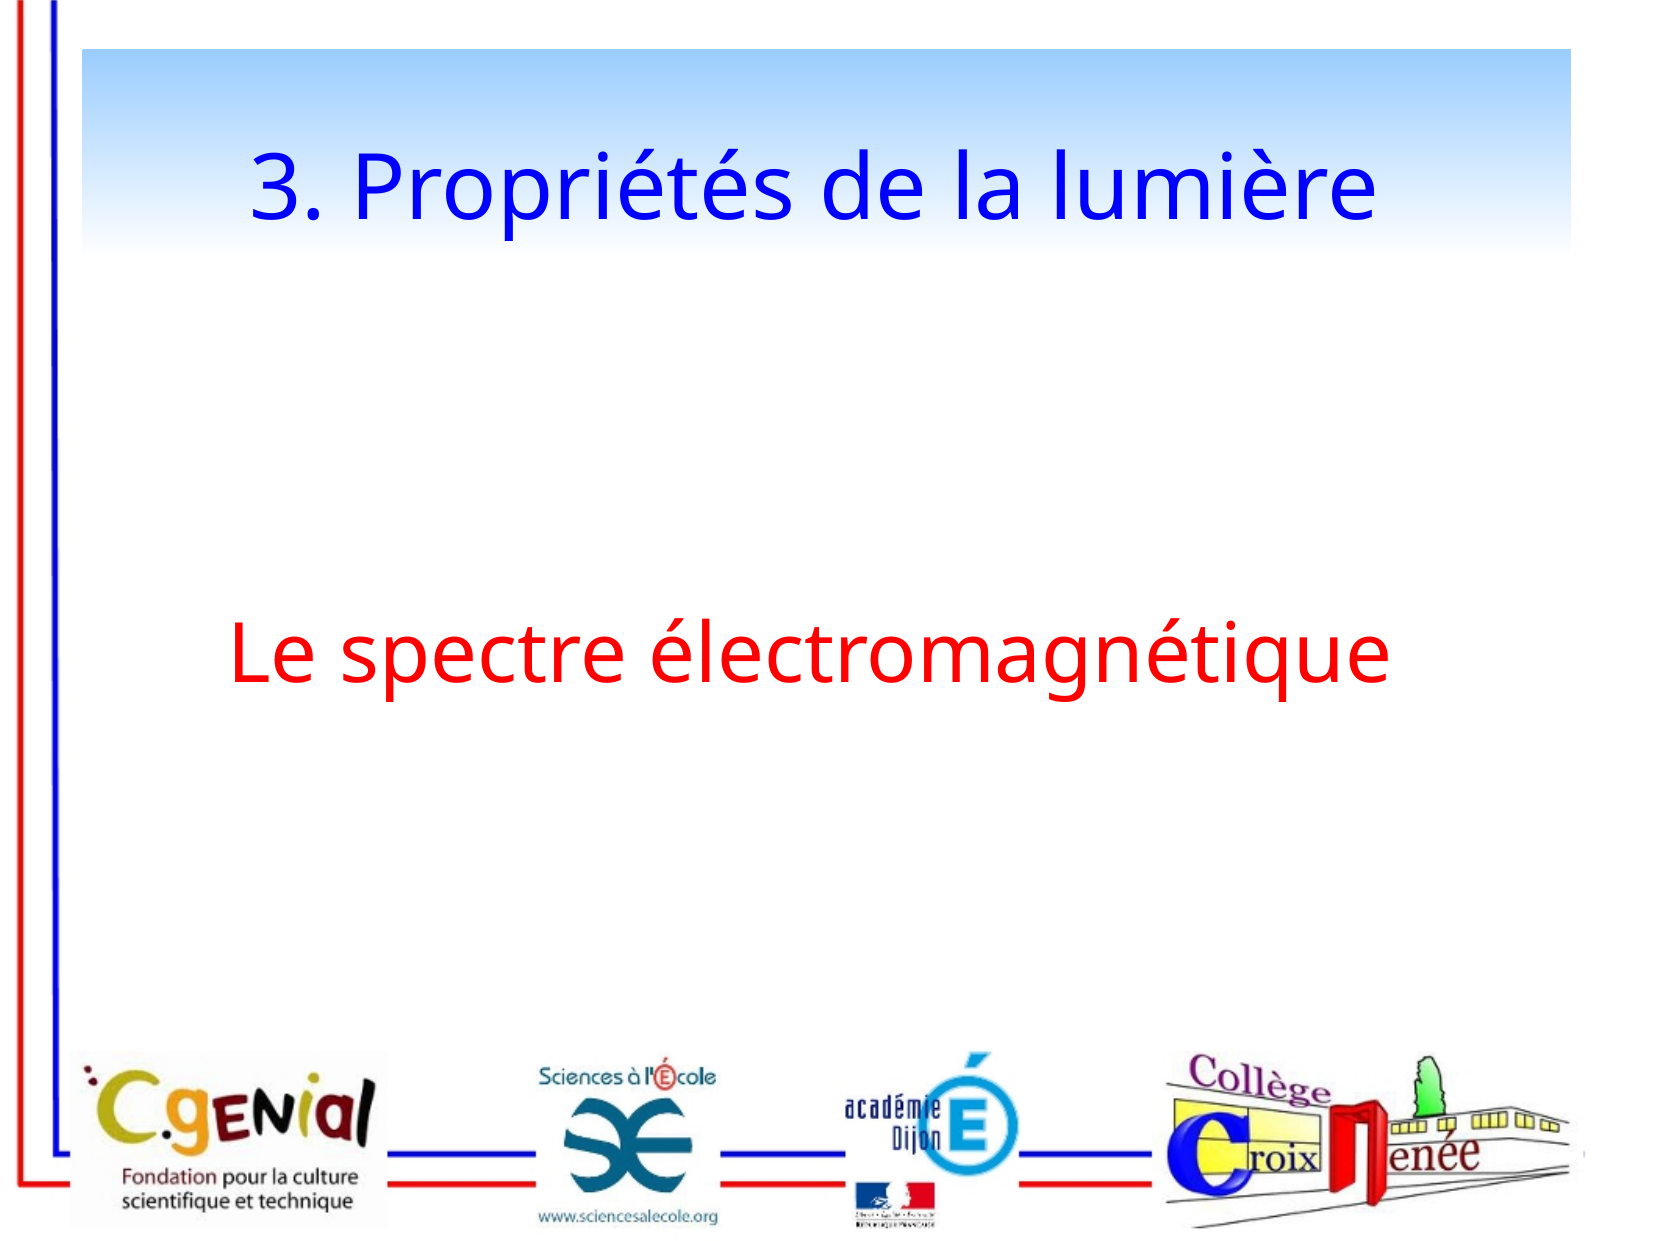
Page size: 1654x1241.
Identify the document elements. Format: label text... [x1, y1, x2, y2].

subtitle Le spectre électromagnétique [82, 290, 1538, 1010]
title 3. Propriétés de la lumière [82, 49, 1571, 257]
picture [0, 0, 1654, 1241]
